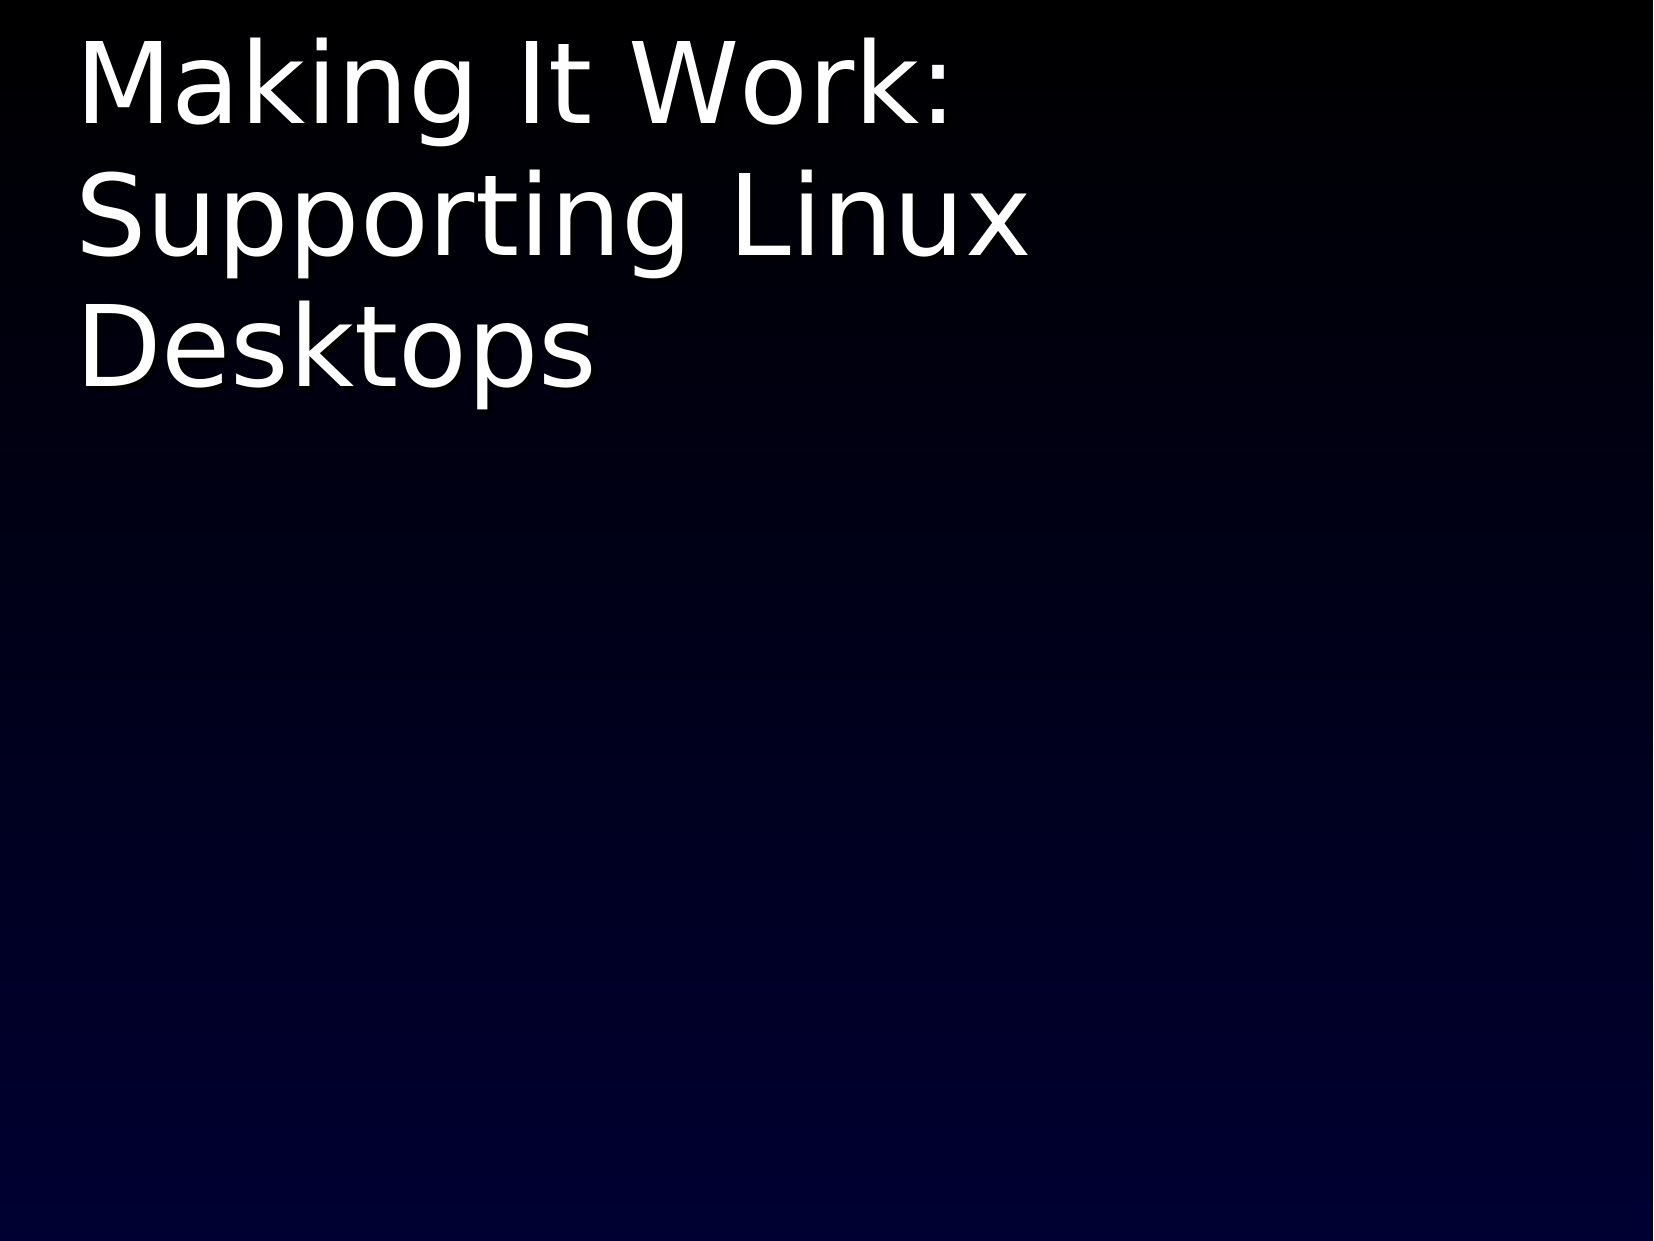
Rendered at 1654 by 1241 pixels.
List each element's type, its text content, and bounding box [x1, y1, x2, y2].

title Making It Work: Supporting Linux Desktops [75, 18, 1563, 413]
